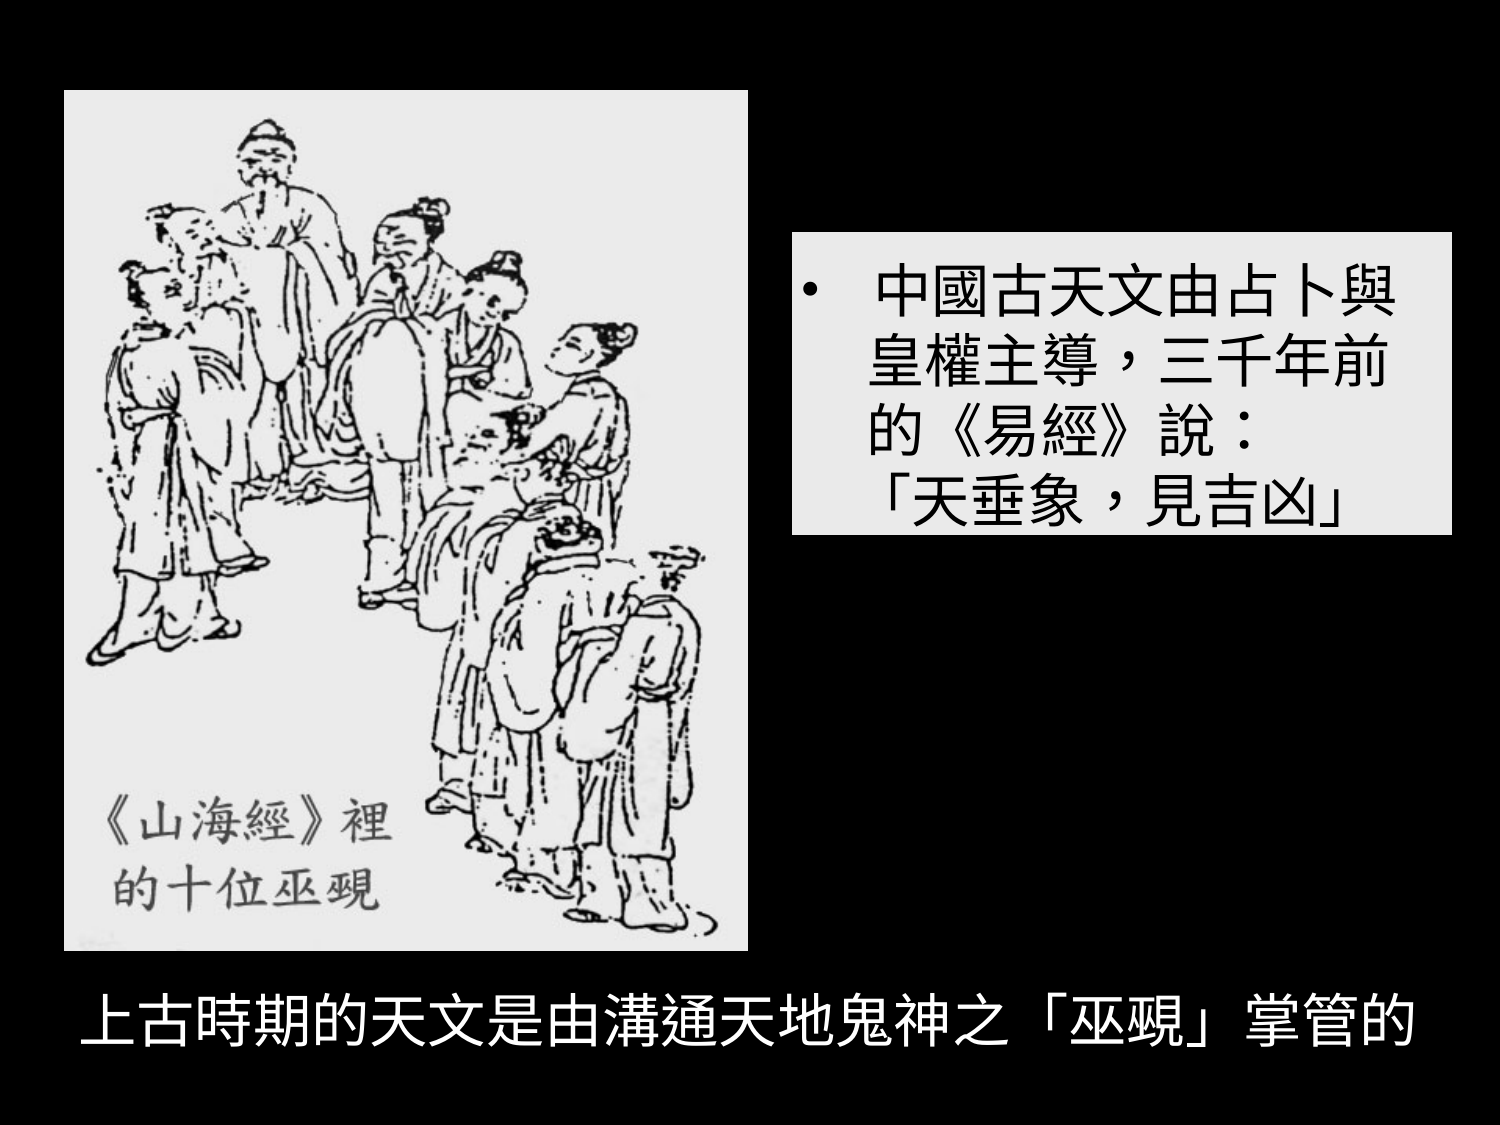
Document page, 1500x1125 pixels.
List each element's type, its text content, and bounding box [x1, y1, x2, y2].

picture [64, 90, 748, 952]
text_box 上古時期的天文是由溝通天地鬼神之「巫覡」掌管的 [63, 975, 1475, 1062]
text_box 中國古天文由占卜與 皇權主導，三千年前 的《易經》說： 「天垂象，見吉凶」 [785, 226, 1459, 542]
